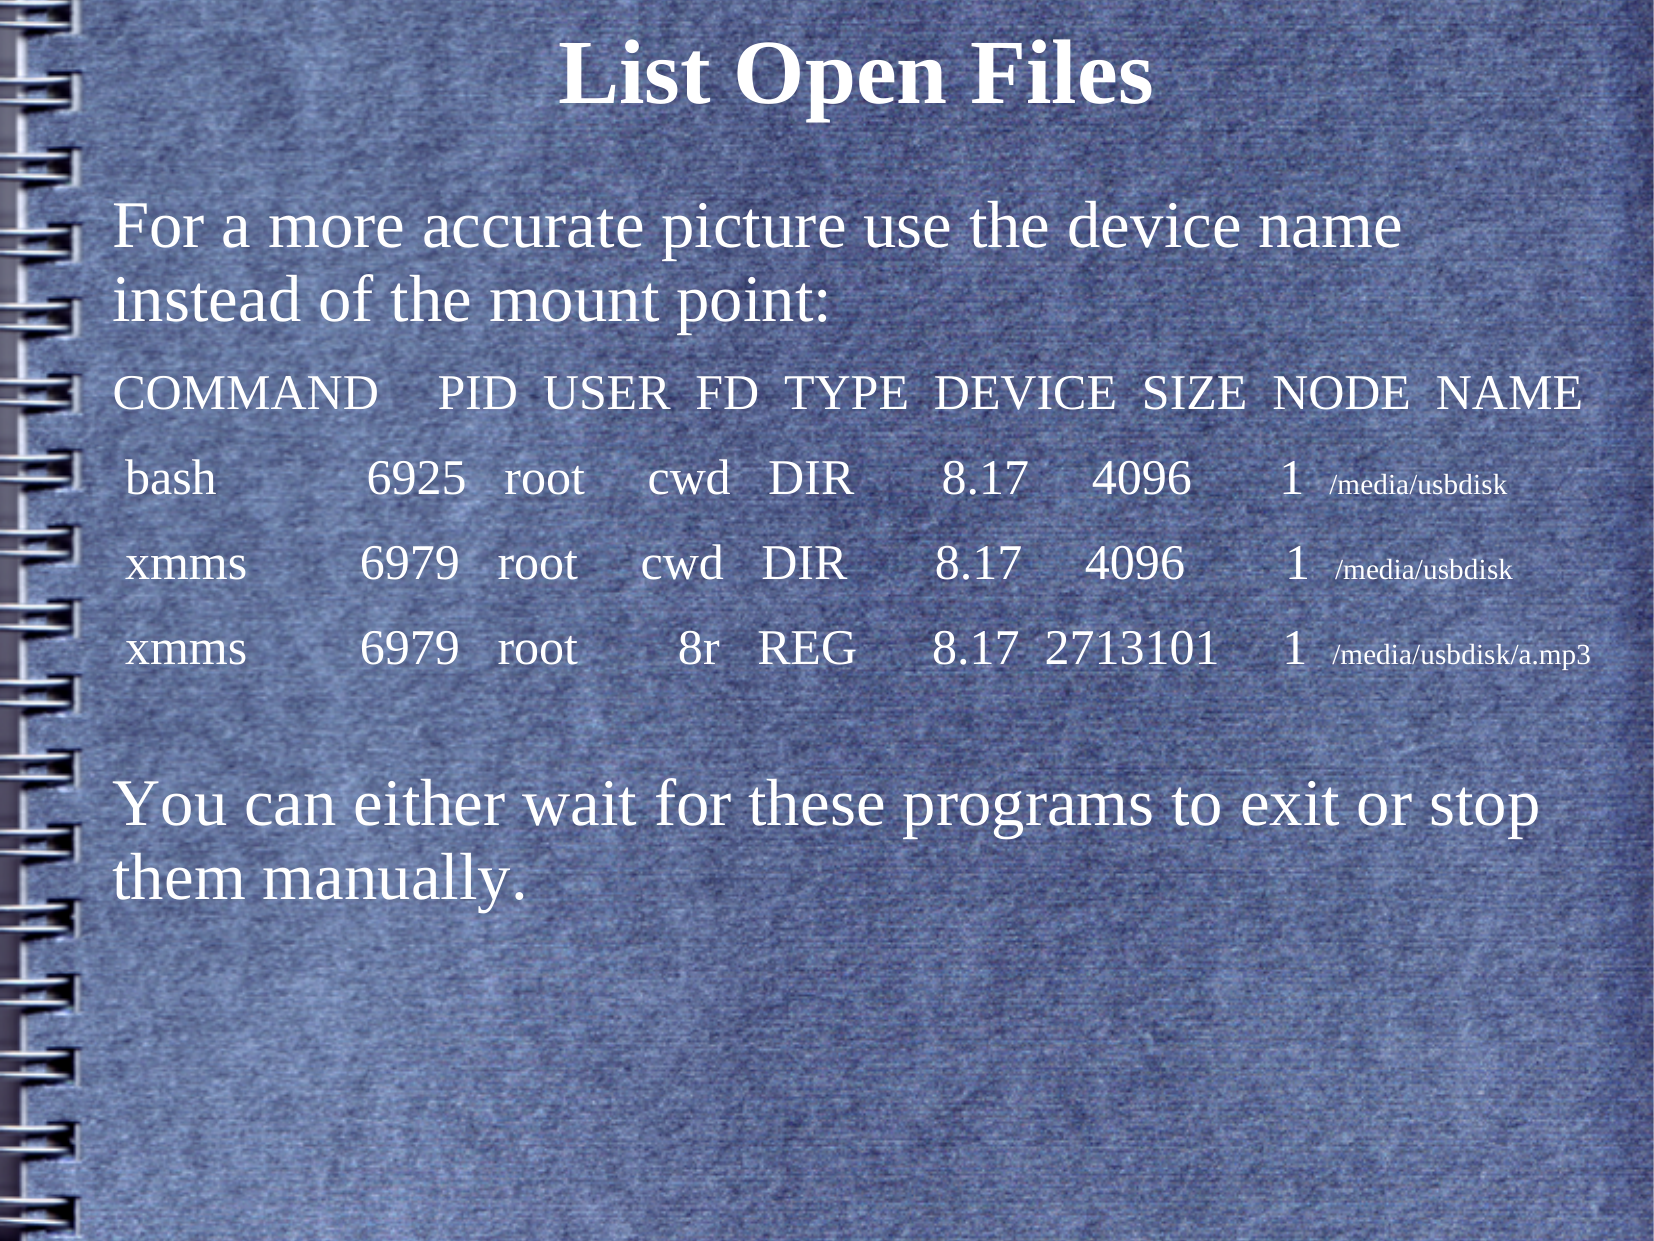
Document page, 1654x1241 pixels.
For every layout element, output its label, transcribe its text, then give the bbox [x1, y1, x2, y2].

title List Open Files [112, 12, 1601, 133]
list For a more accurate picture use the device name instead of the mount point: COMMAND PID USER FD TYPE DEVICE SIZE NODE NAME bash 6925 root cwd DIR 8.17 4096 1 /media/usbdisk xmms 6979 root cwd DIR 8.17 4096 1 /media/usbdisk xmms 6979 root 8r REG 8.17 2713101 1 /media/usbdisk/a.mp3 You can either wait for these programs to exit or stop them manually. [112, 187, 1601, 1238]
picture [0, 0, 1654, 1241]
